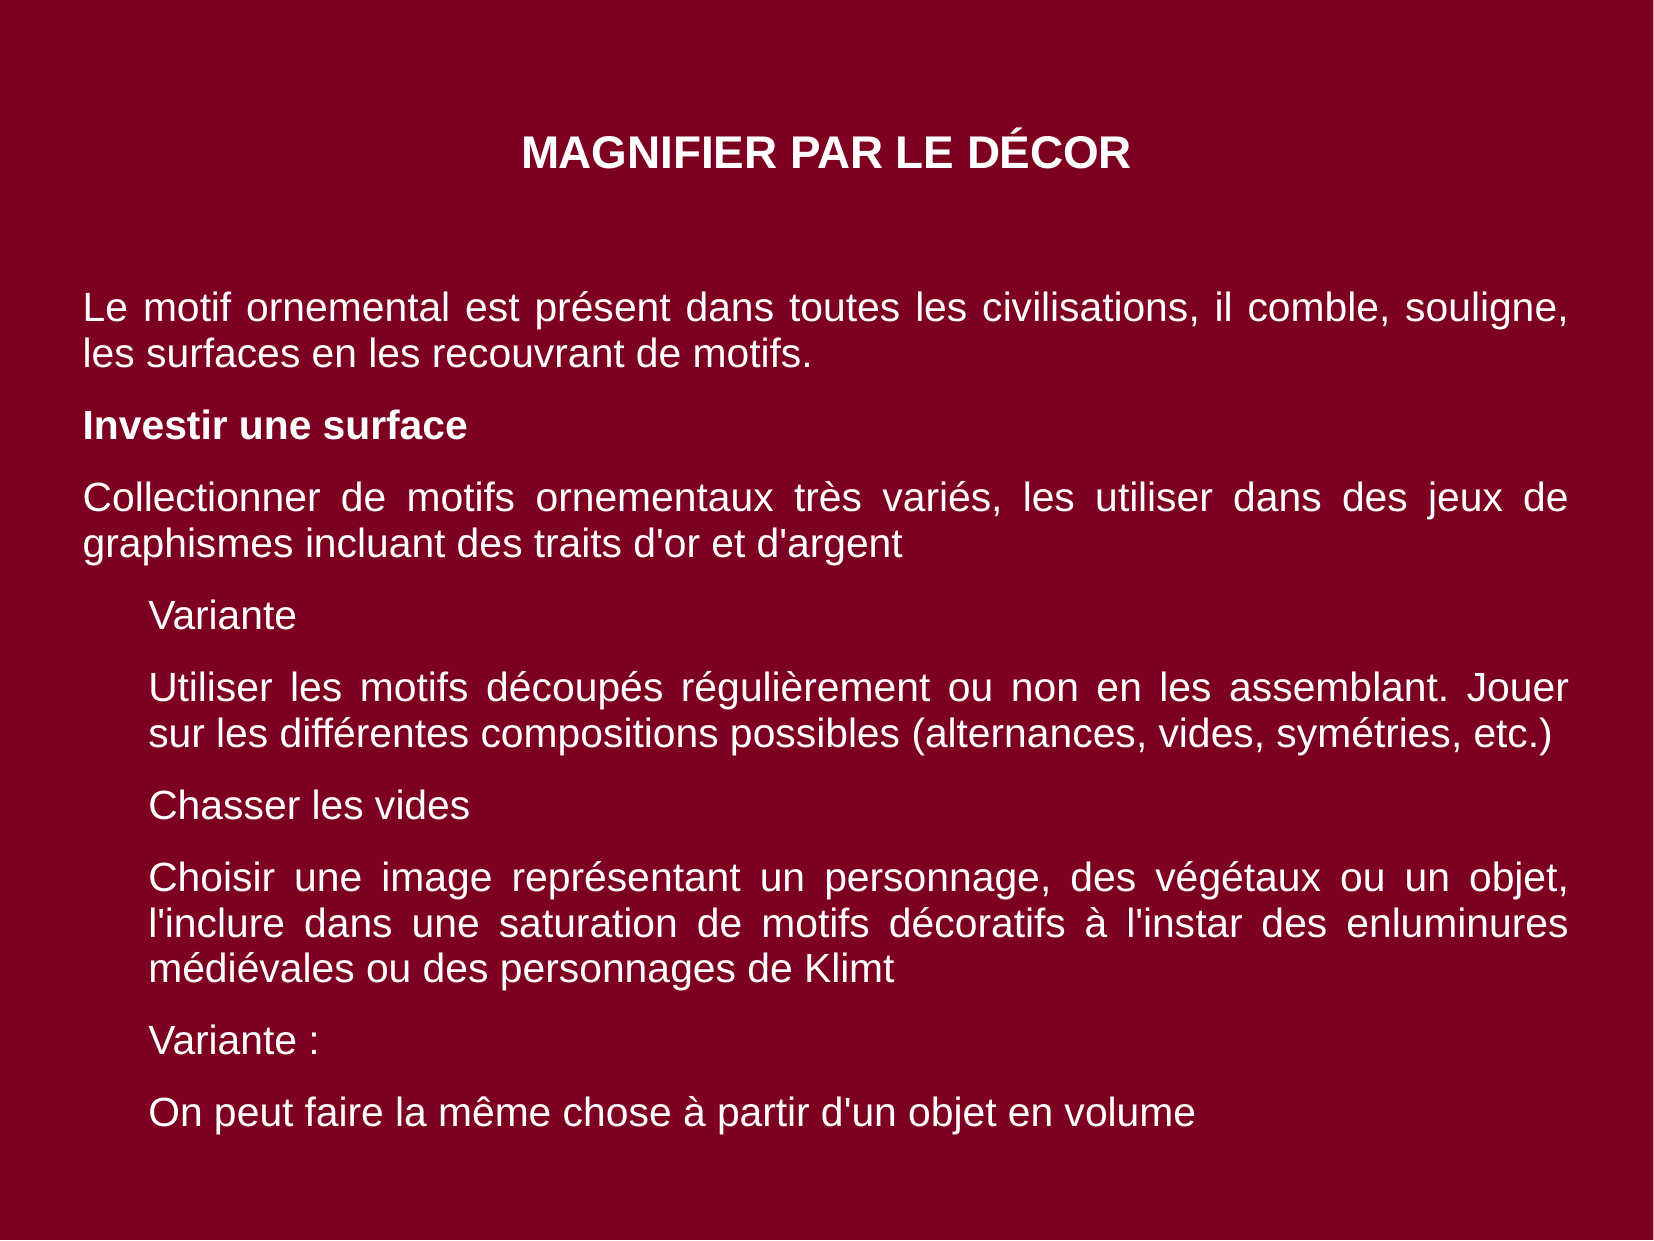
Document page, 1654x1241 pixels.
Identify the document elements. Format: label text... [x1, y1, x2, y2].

list Le motif ornemental est présent dans toutes les civilisations, il comble, souligne, les surfaces en les recouvrant de motifs. Investir une surface Collectionner de motifs ornementaux très variés, les utiliser dans des jeux de graphismes incluant des traits d'or et d'argent Variante Utiliser les motifs découpés régulièrement ou non en les assemblant. Jouer sur les différentes compositions possibles (alternances, vides, symétries, etc.) Chasser les vides Choisir une image représentant un personnage, des végétaux ou un objet, l'inclure dans une saturation de motifs décoratifs à l'instar des enluminures médiévales ou des personnages de Klimt Variante : On peut faire la même chose à partir d'un objet en volume [82, 212, 1571, 1170]
title MAGNIFIER PAR LE DÉCOR [82, 49, 1571, 212]
